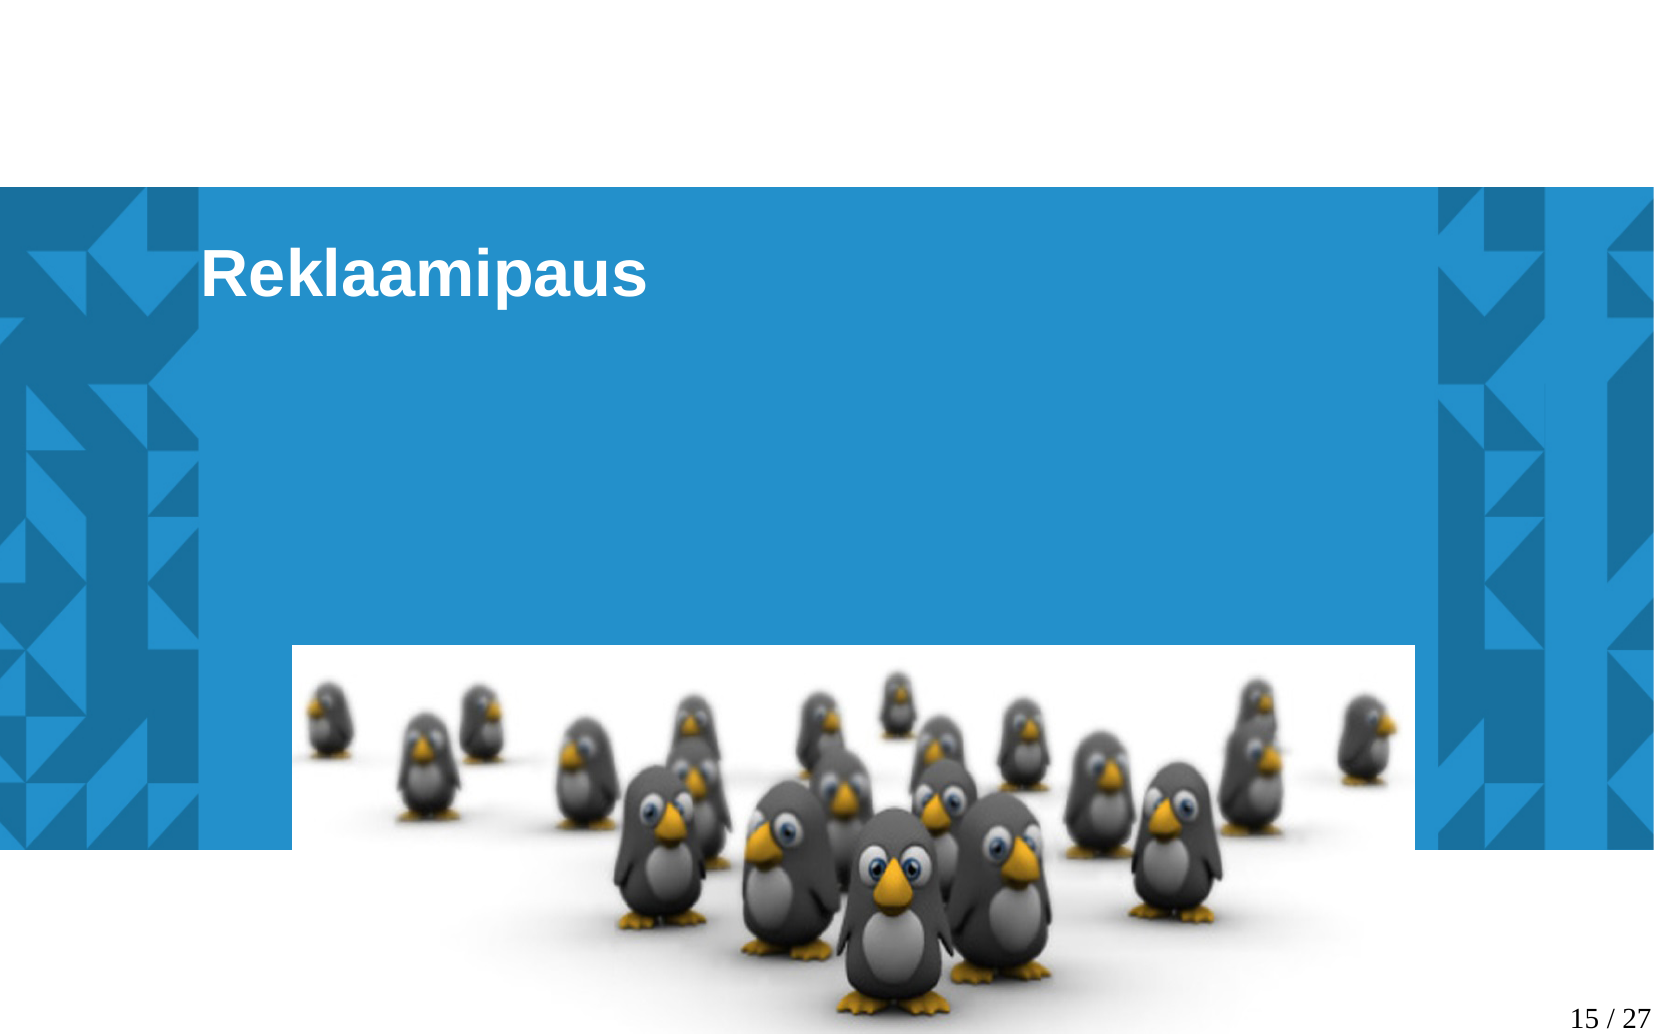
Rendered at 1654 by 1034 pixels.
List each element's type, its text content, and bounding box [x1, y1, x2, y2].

picture [0, 187, 1654, 1034]
title Reklaamipaus [200, 236, 1430, 409]
